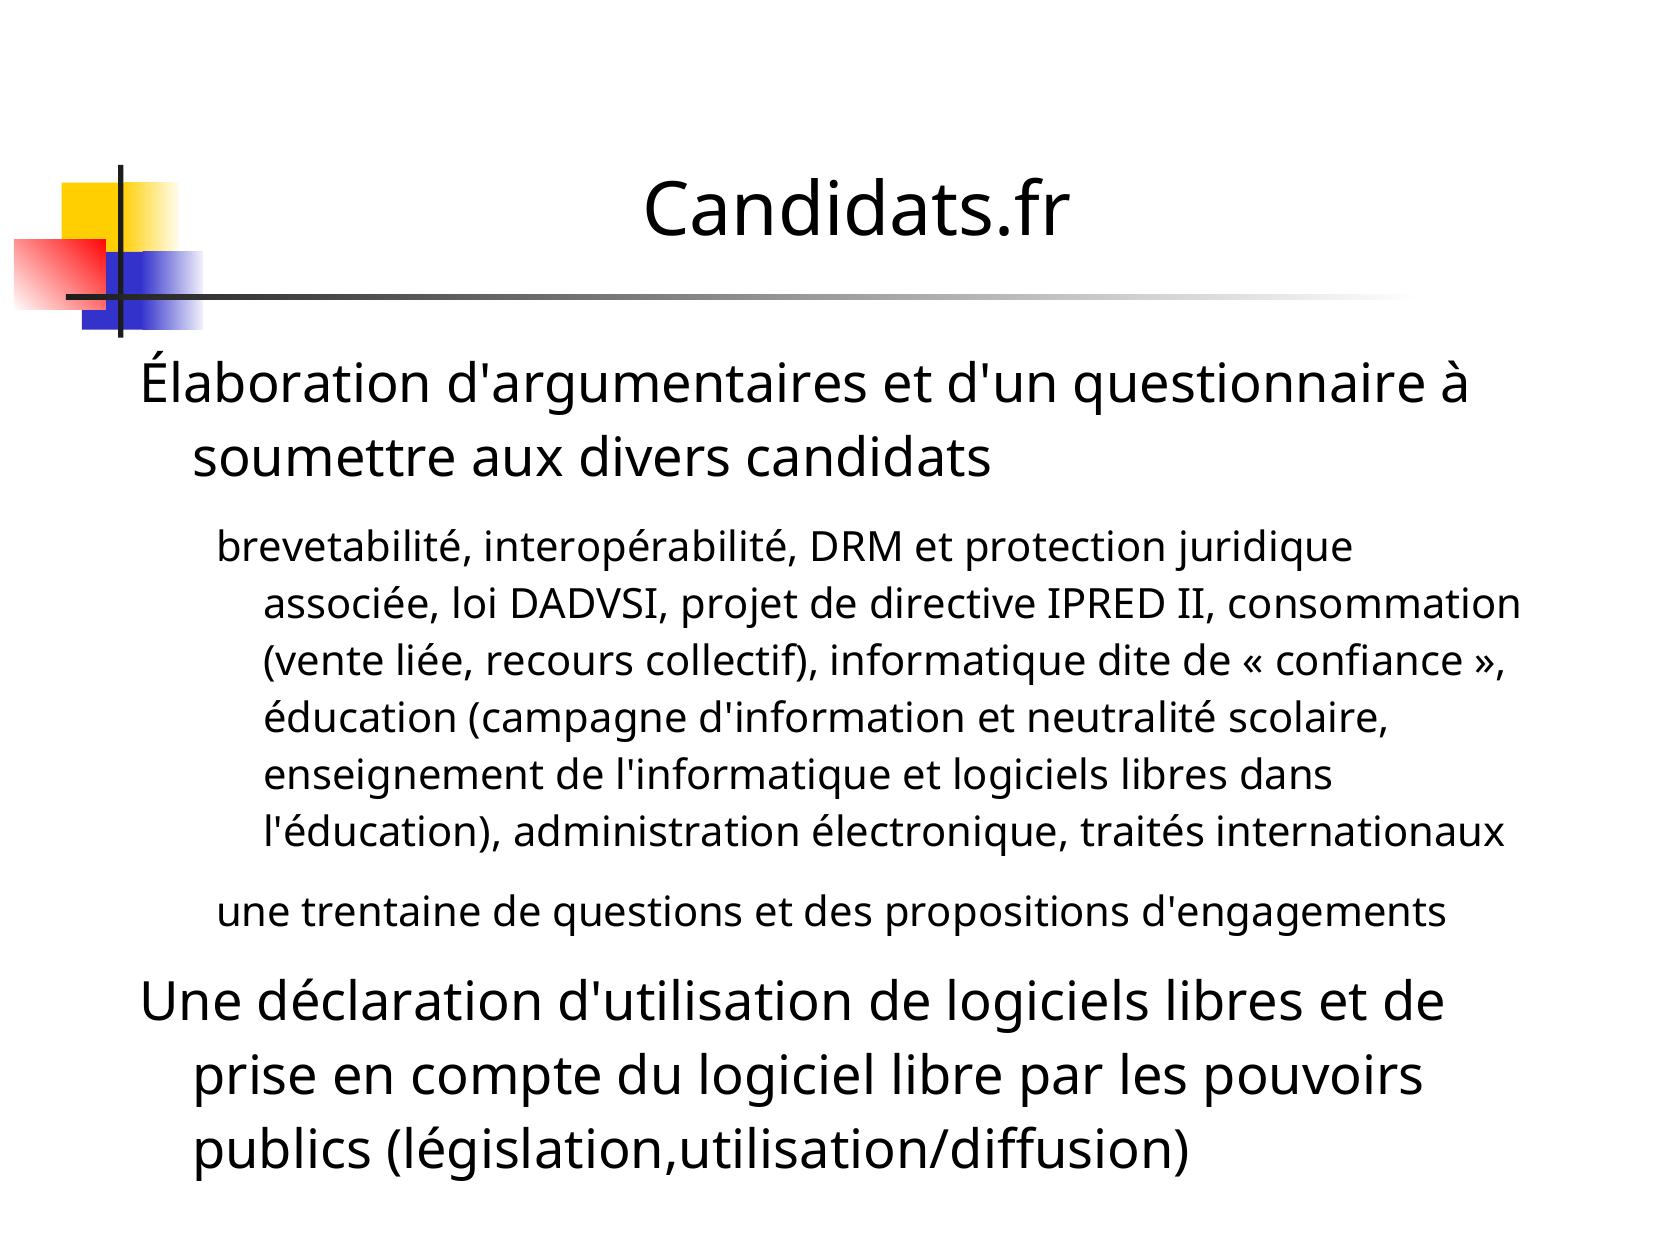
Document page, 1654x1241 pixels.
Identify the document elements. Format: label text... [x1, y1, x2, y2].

title Candidats.fr [121, 110, 1534, 303]
list Élaboration d'argumentaires et d'un questionnaire à soumettre aux divers candidats brevetabilité, interopérabilité, DRM et protection juridique associée, loi DADVSI, projet de directive IPRED II, consommation (vente liée, recours collectif), informatique dite de « confiance », éducation (campagne d'information et neutralité scolaire, enseignement de l'informatique et logiciels libres dans l'éducation), administration électronique, traités internationaux une trentaine de questions et des propositions d'engagements Une déclaration d'utilisation de logiciels libres et de prise en compte du logiciel libre par les pouvoirs publics (législation,utilisation/diffusion) [121, 344, 1534, 1203]
